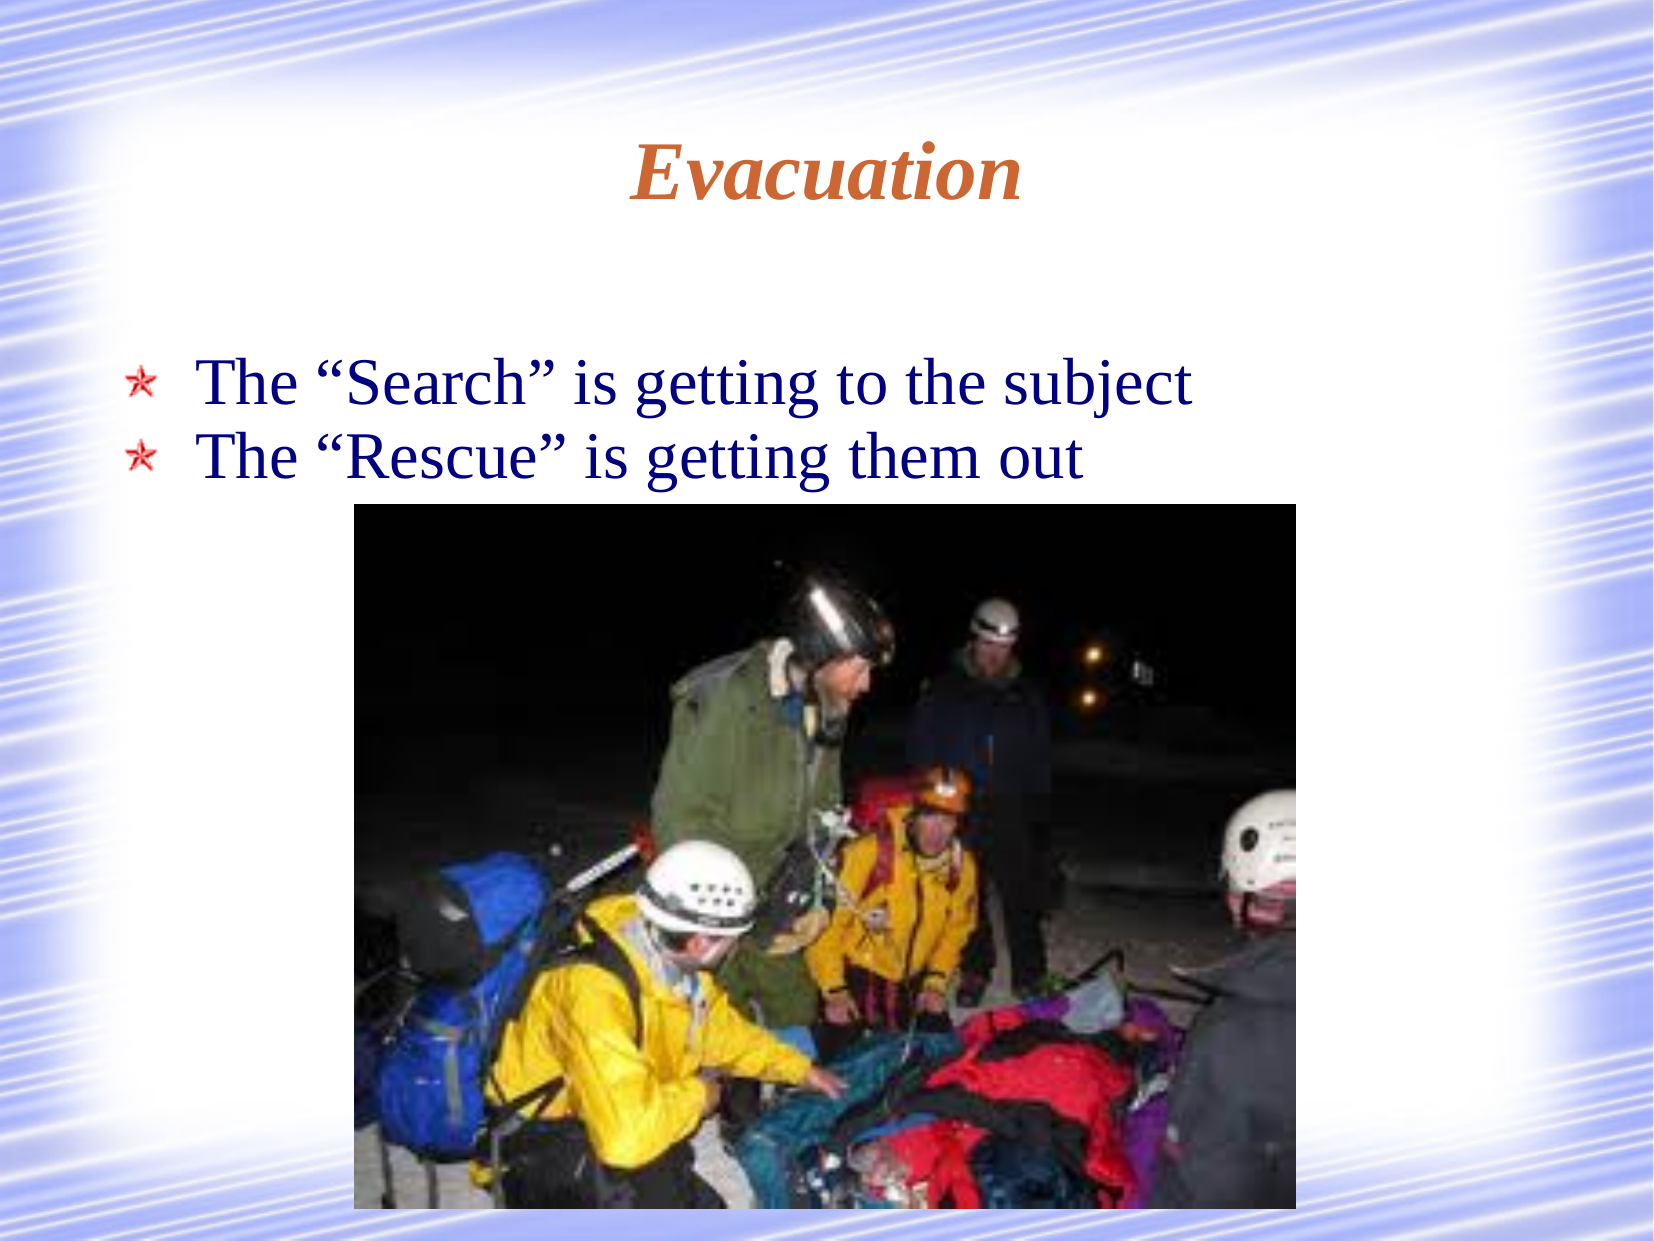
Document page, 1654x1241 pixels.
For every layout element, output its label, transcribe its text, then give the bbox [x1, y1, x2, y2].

list The “Search” is getting to the subject The “Rescue” is getting them out [121, 344, 1534, 1065]
picture [0, 0, 1654, 1241]
title Evacuation [121, 67, 1534, 275]
